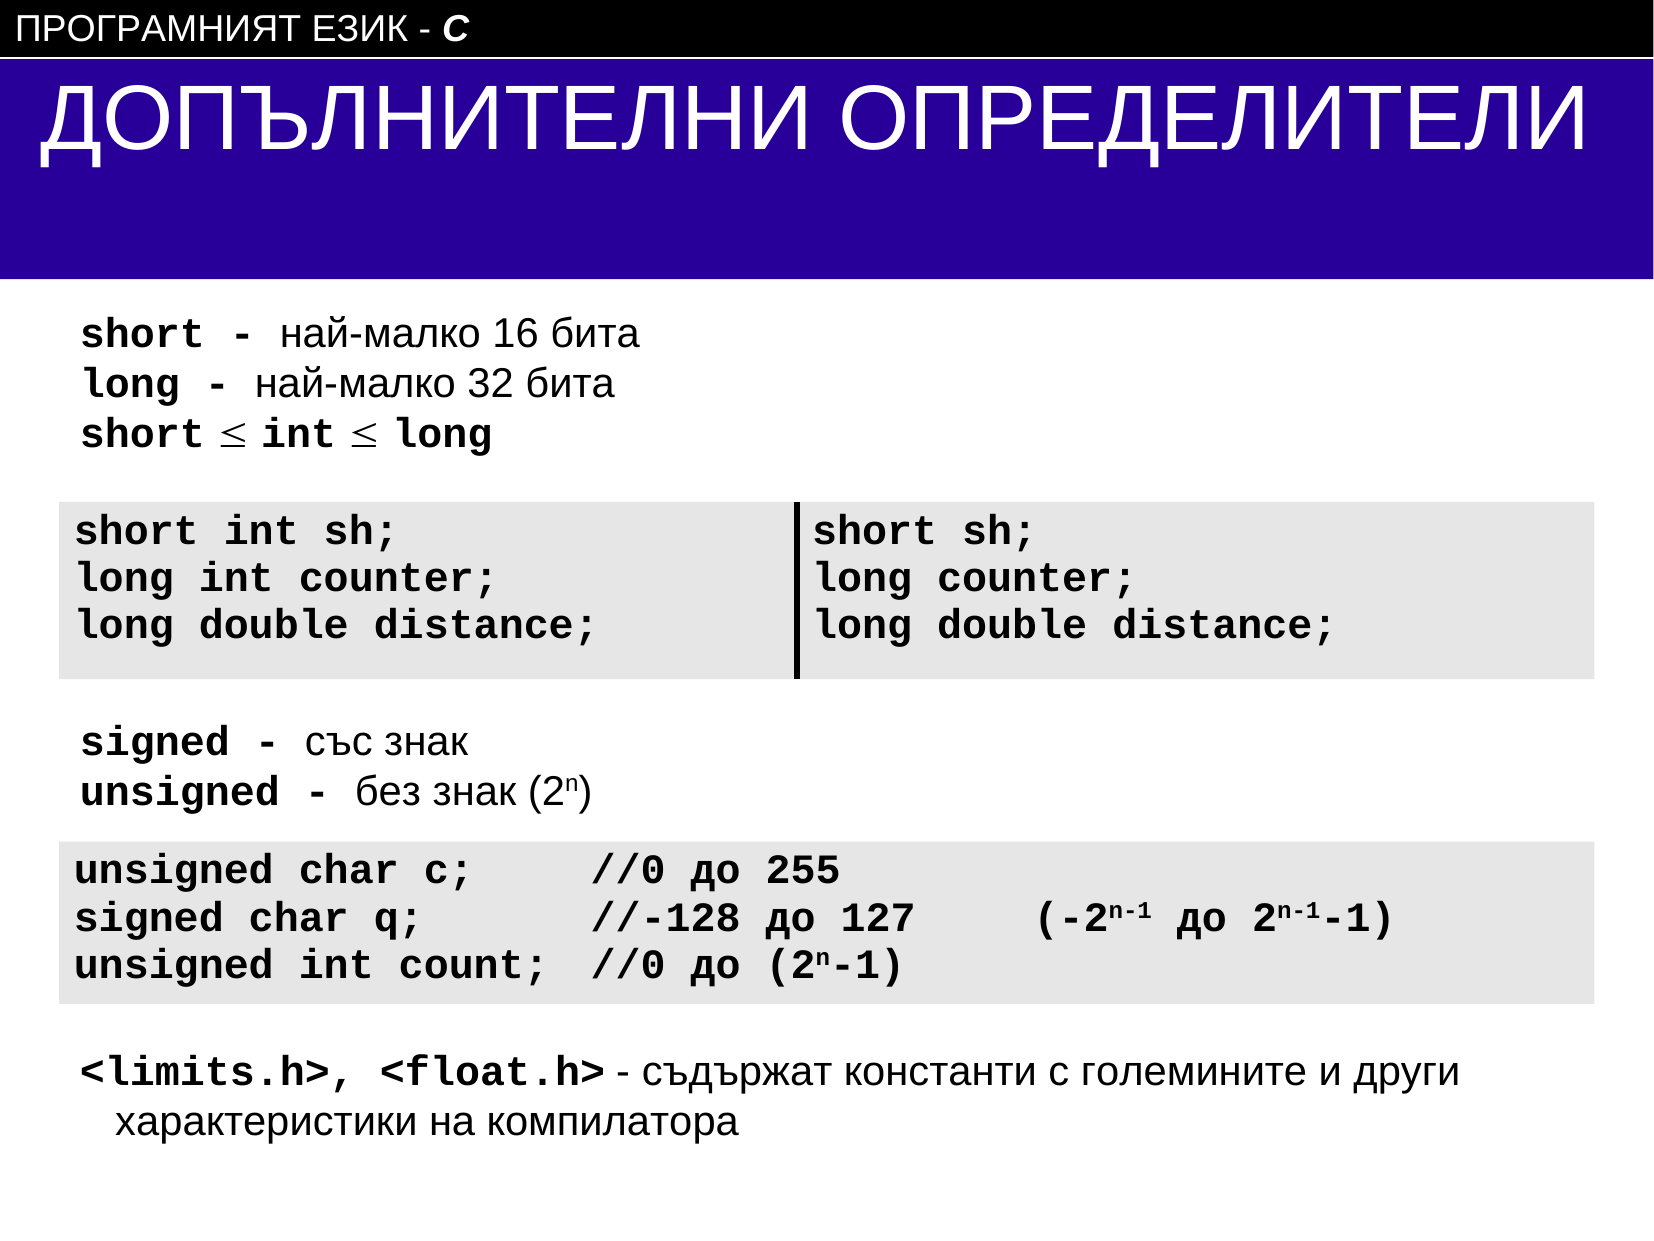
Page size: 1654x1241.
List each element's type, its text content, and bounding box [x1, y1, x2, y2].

text_box <limits.h>, <float.h> - съдържат константи с големините и други характеристики на компилатора [29, 1040, 1625, 1152]
text_box ДОПЪЛНИТЕЛНИ ОПРЕДЕЛИТЕЛИ [0, 59, 1654, 280]
text_box signed - със знак unsigned - без знак (2n) [29, 709, 1625, 827]
text_box unsigned char c; //0 до 255 signed char q; //-128 до 127 (-2n-1 до 2n-1-1) unsigned int count; //0 до (2n-1) [59, 841, 1595, 1004]
text_box ПРОГРАМНИЯT ЕЗИК - С [0, 0, 1654, 57]
text_box short - най-малко 16 бита long - най-малко 32 бита short  int  long [29, 302, 1625, 473]
text_box short int sh; long int counter; long double distance; [59, 501, 797, 680]
text_box short sh; long counter; long double distance; [797, 501, 1595, 680]
